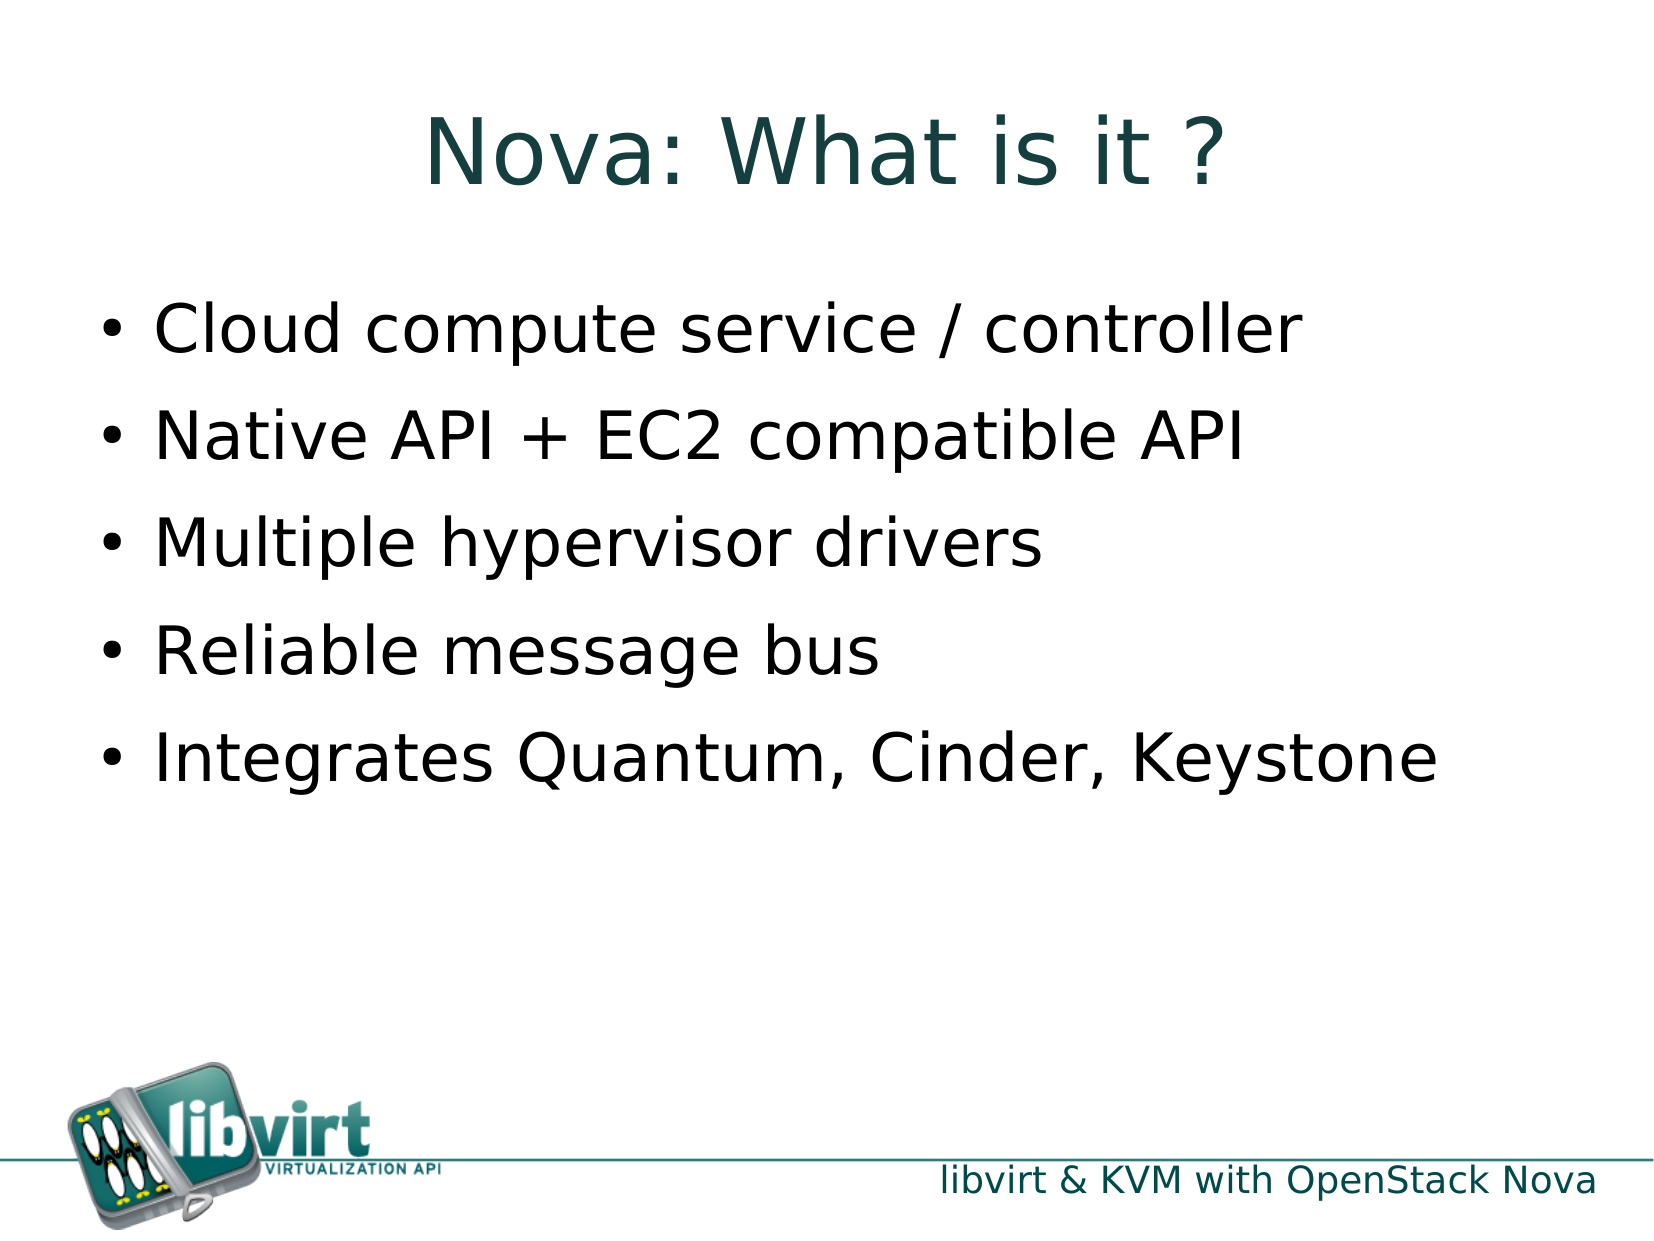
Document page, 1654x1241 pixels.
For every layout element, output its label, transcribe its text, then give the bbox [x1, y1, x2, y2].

title Nova: What is it ? [82, 49, 1571, 257]
picture [0, 1062, 1654, 1230]
text_box libvirt & KVM with OpenStack Nova [924, 1151, 1614, 1211]
list Cloud compute service / controller Native API + EC2 compatible API Multiple hypervisor drivers Reliable message bus Integrates Quantum, Cinder, Keystone [82, 290, 1571, 1062]
